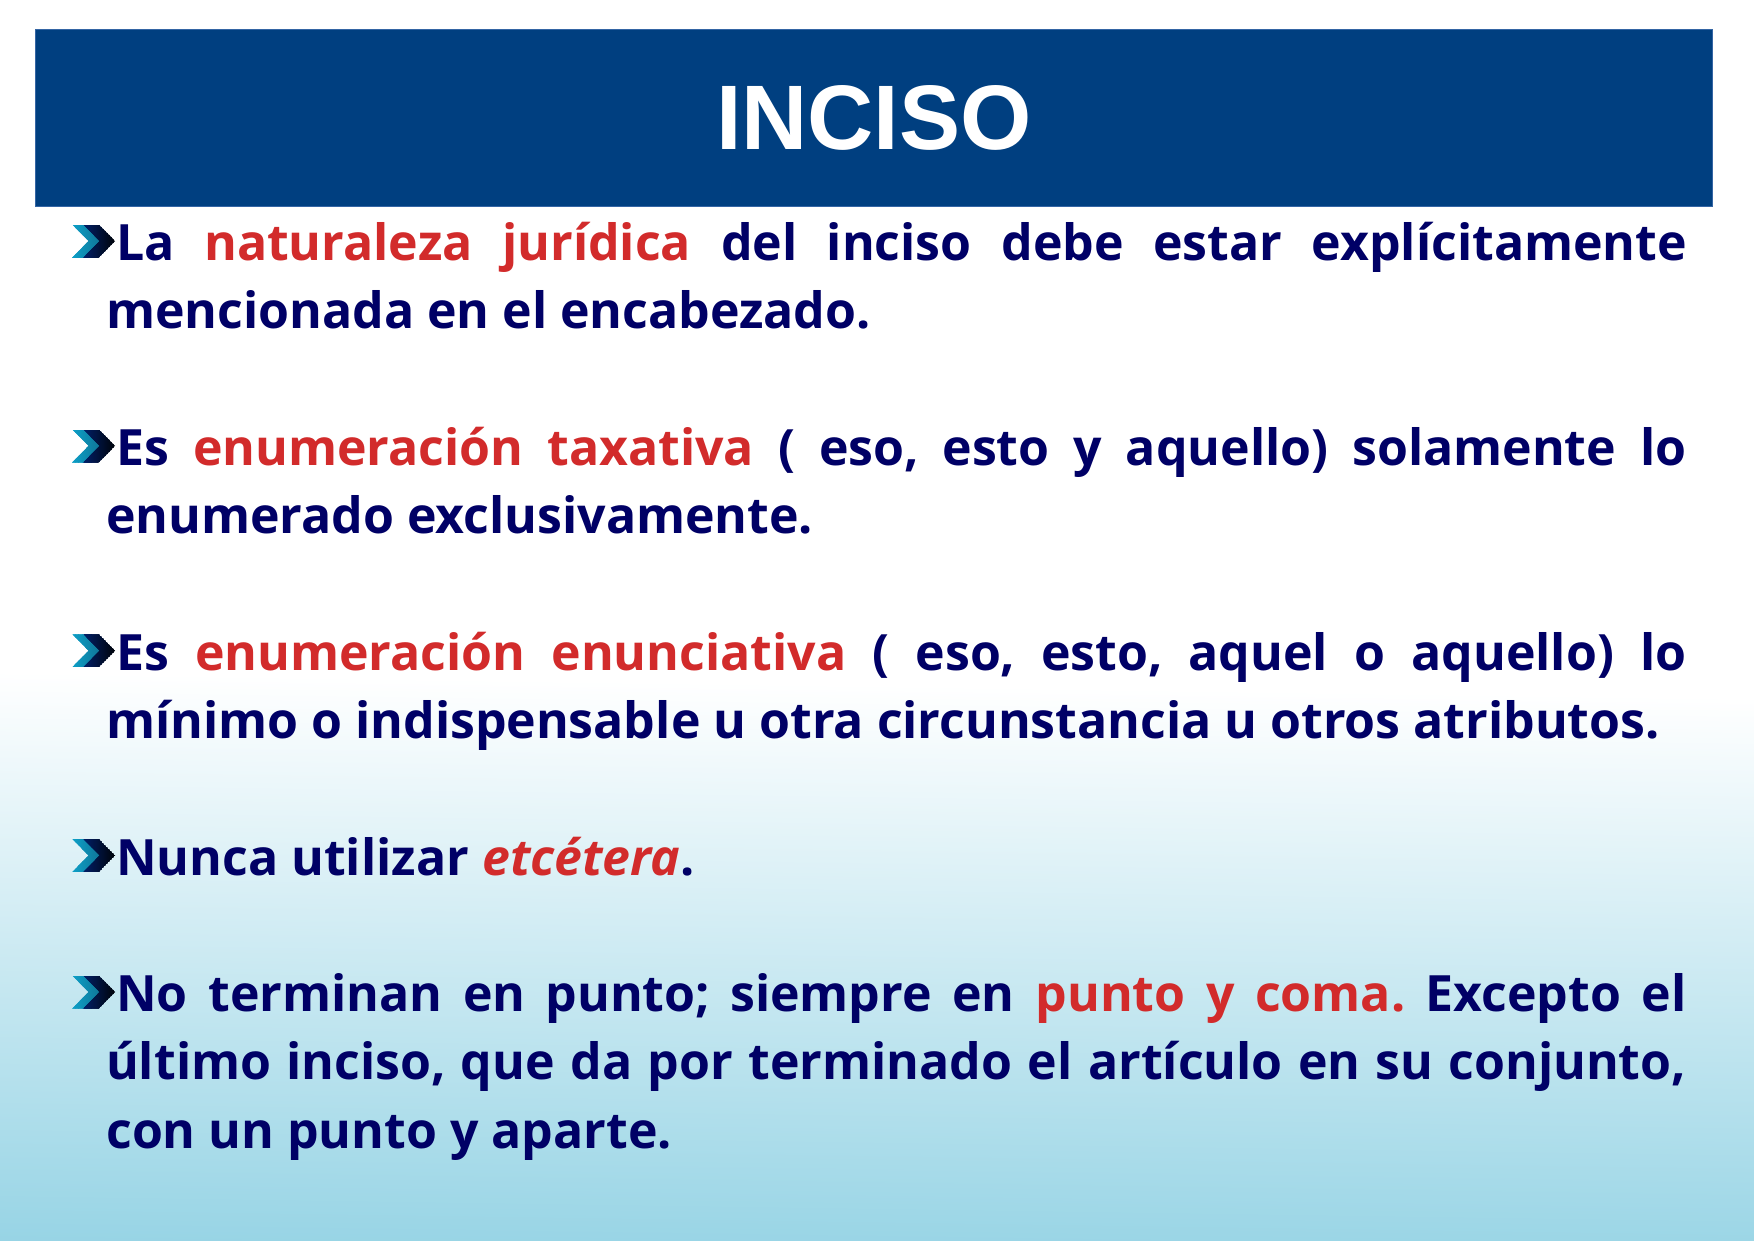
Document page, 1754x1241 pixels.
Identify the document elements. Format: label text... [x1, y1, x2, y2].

text_box INCISO [35, 29, 1713, 207]
subtitle La naturaleza jurídica del inciso debe estar explícitamente mencionada en el encabezado. Es enumeración taxativa ( eso, esto y aquello) solamente lo enumerado exclusivamente. Es enumeración enunciativa ( eso, esto, aquel o aquello) lo mínimo o indispensable u otra circunstancia u otros atributos. Nunca utilizar etcétera. No terminan en punto; siempre en punto y coma. Excepto el último inciso, que da por terminado el artículo en su conjunto, con un punto y aparte. [70, 218, 1687, 1152]
